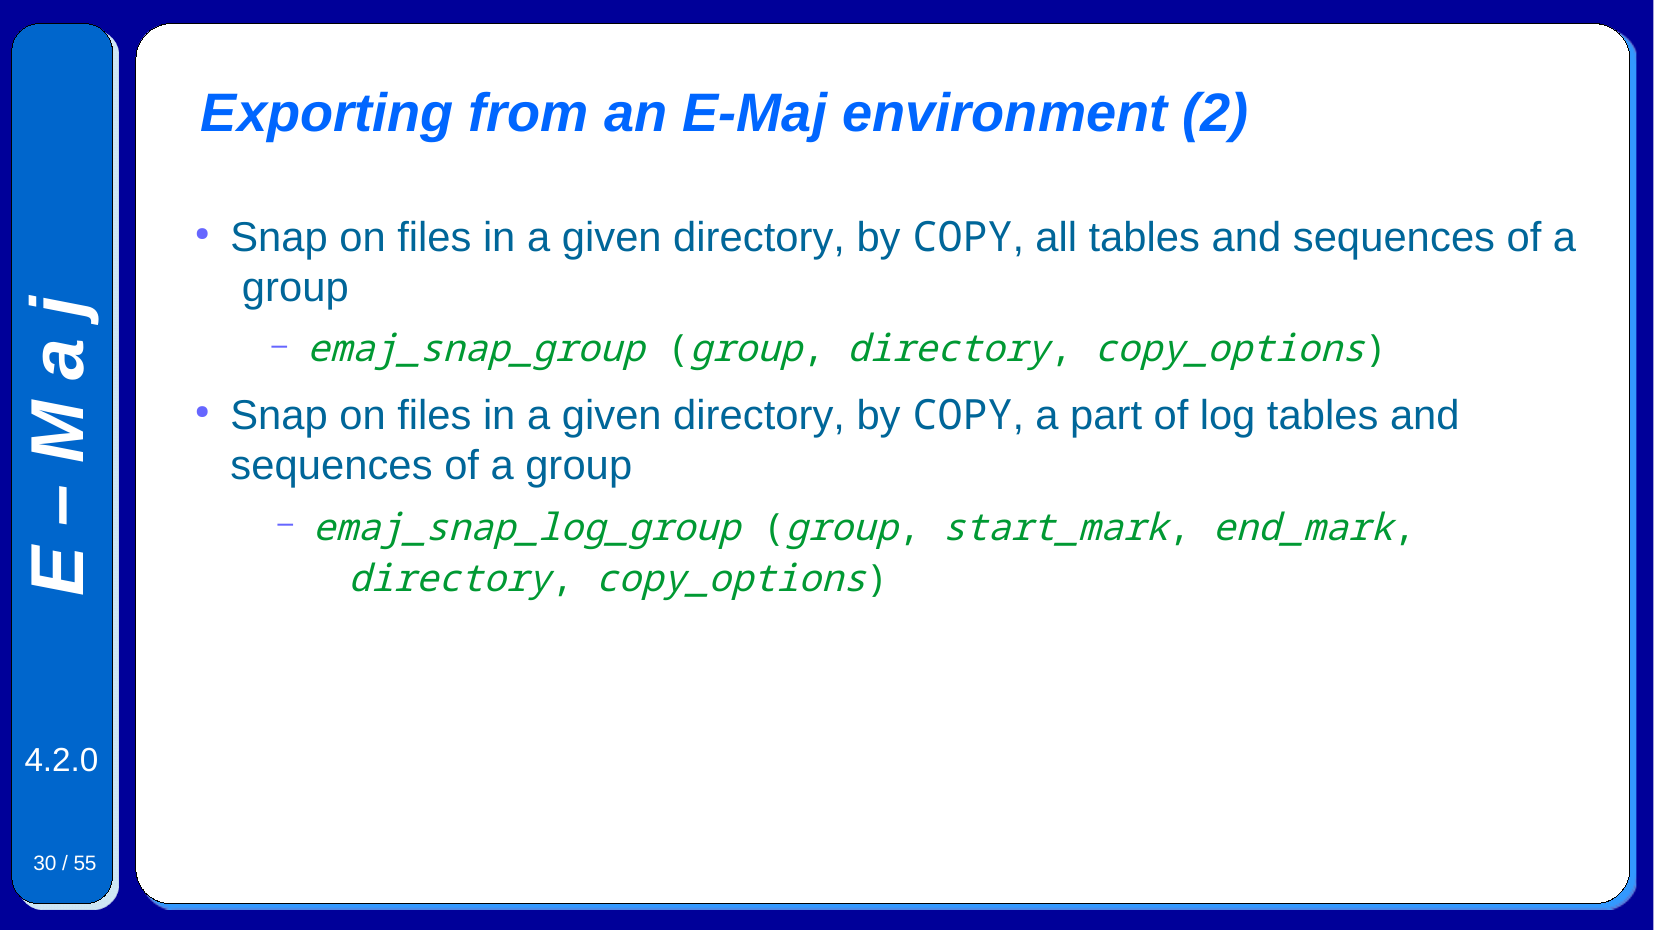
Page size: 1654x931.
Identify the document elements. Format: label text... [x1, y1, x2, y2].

title Exporting from an E-Maj environment (2) [200, 34, 1575, 191]
list Snap on files in a given directory, by COPY, all tables and sequences of a group emaj_snap_group (group, directory, copy_options) Snap on files in a given directory, by COPY, a part of log tables and sequences of a group emaj_snap_log_group (group, start_mark, end_mark, directory, copy_options) [177, 206, 1587, 881]
